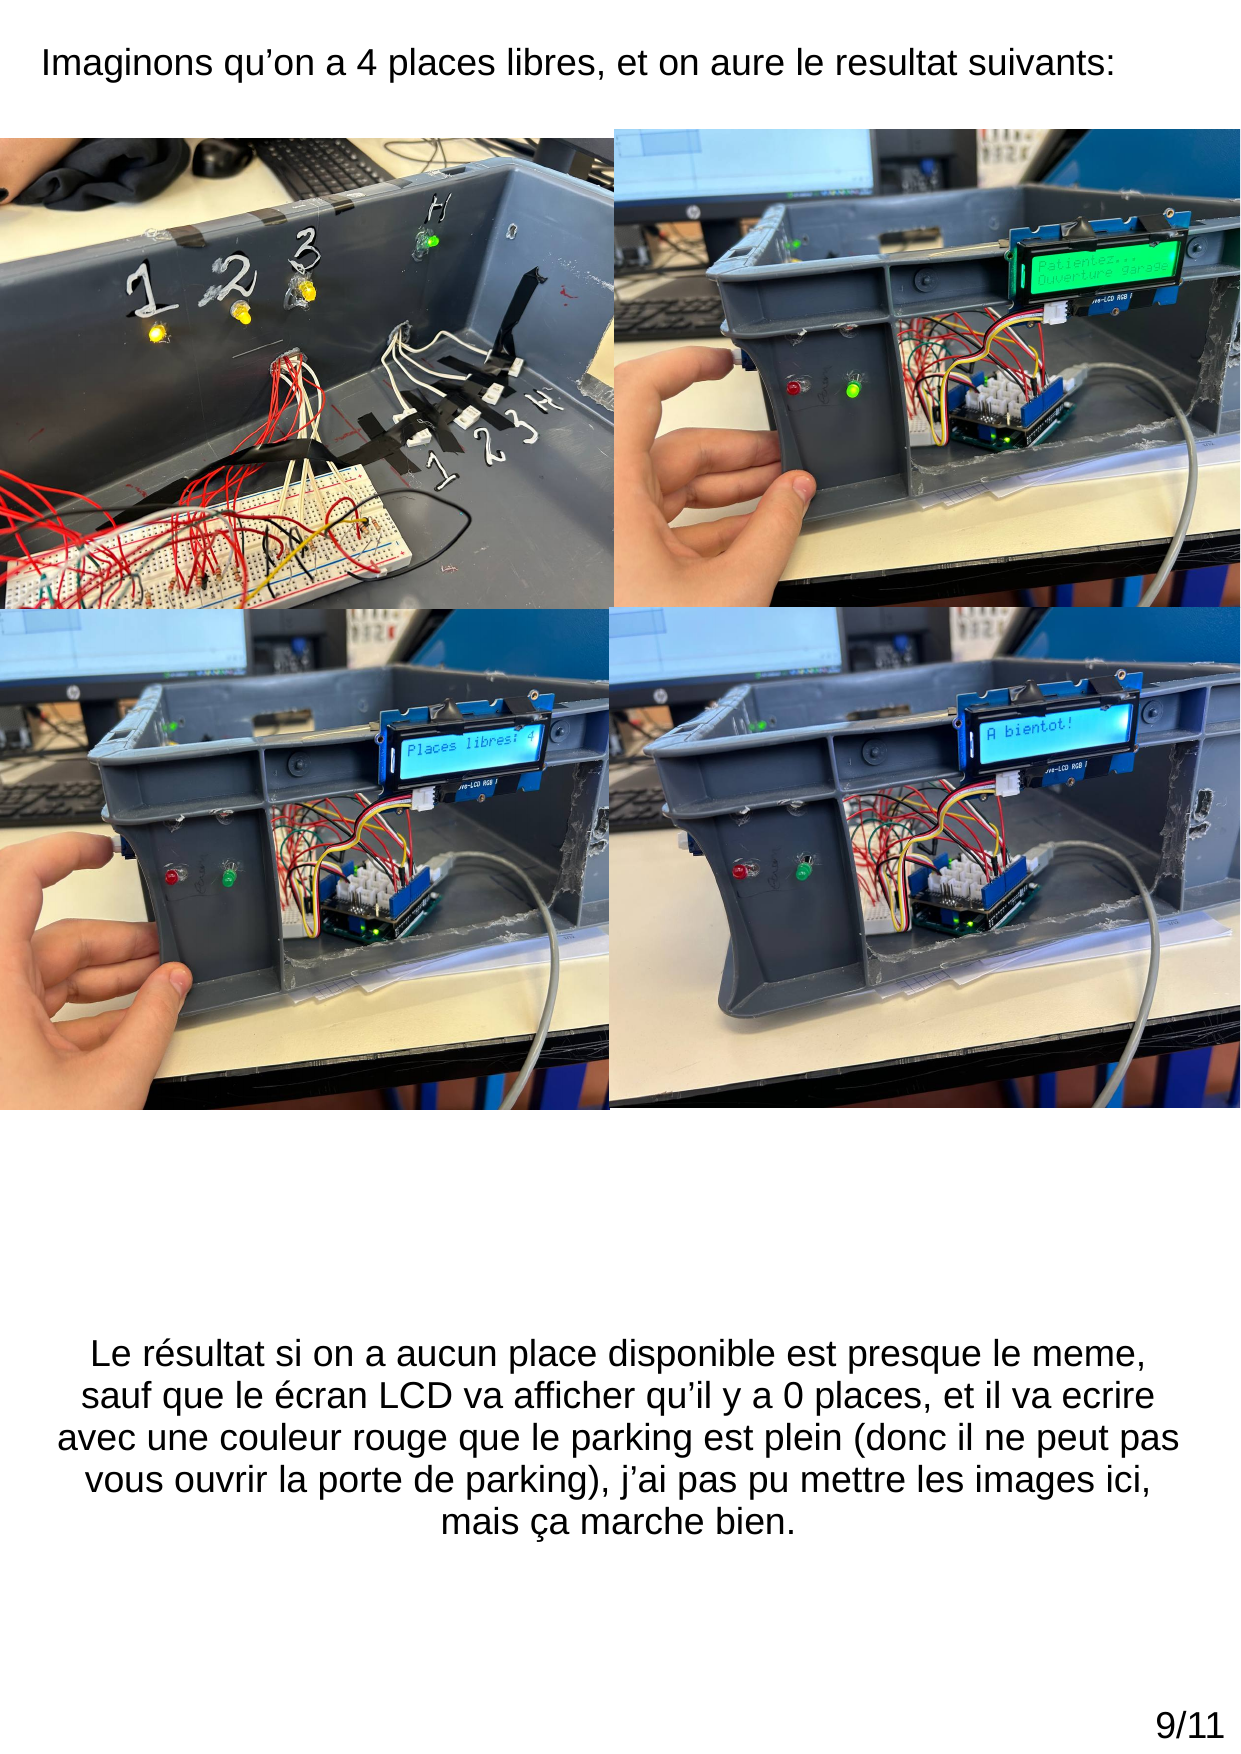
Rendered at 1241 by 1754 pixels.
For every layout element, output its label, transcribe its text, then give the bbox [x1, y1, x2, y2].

picture [0, 129, 1241, 1110]
text_box 9/11 [1140, 1697, 1241, 1754]
text_box Imaginons qu’on a 4 places libres, et on aure le resultat suivants: [26, 33, 1224, 756]
text_box Le résultat si on a aucun place disponible est presque le meme, sauf que le écran LCD va afficher qu’il y a 0 places, et il va ecrire avec une couleur rouge que le parking est plein (donc il ne peut pas vous ouvrir la porte de parking), j’ai pas pu mettre les images ici, mais ça marche bien. [36, 1140, 1201, 1735]
